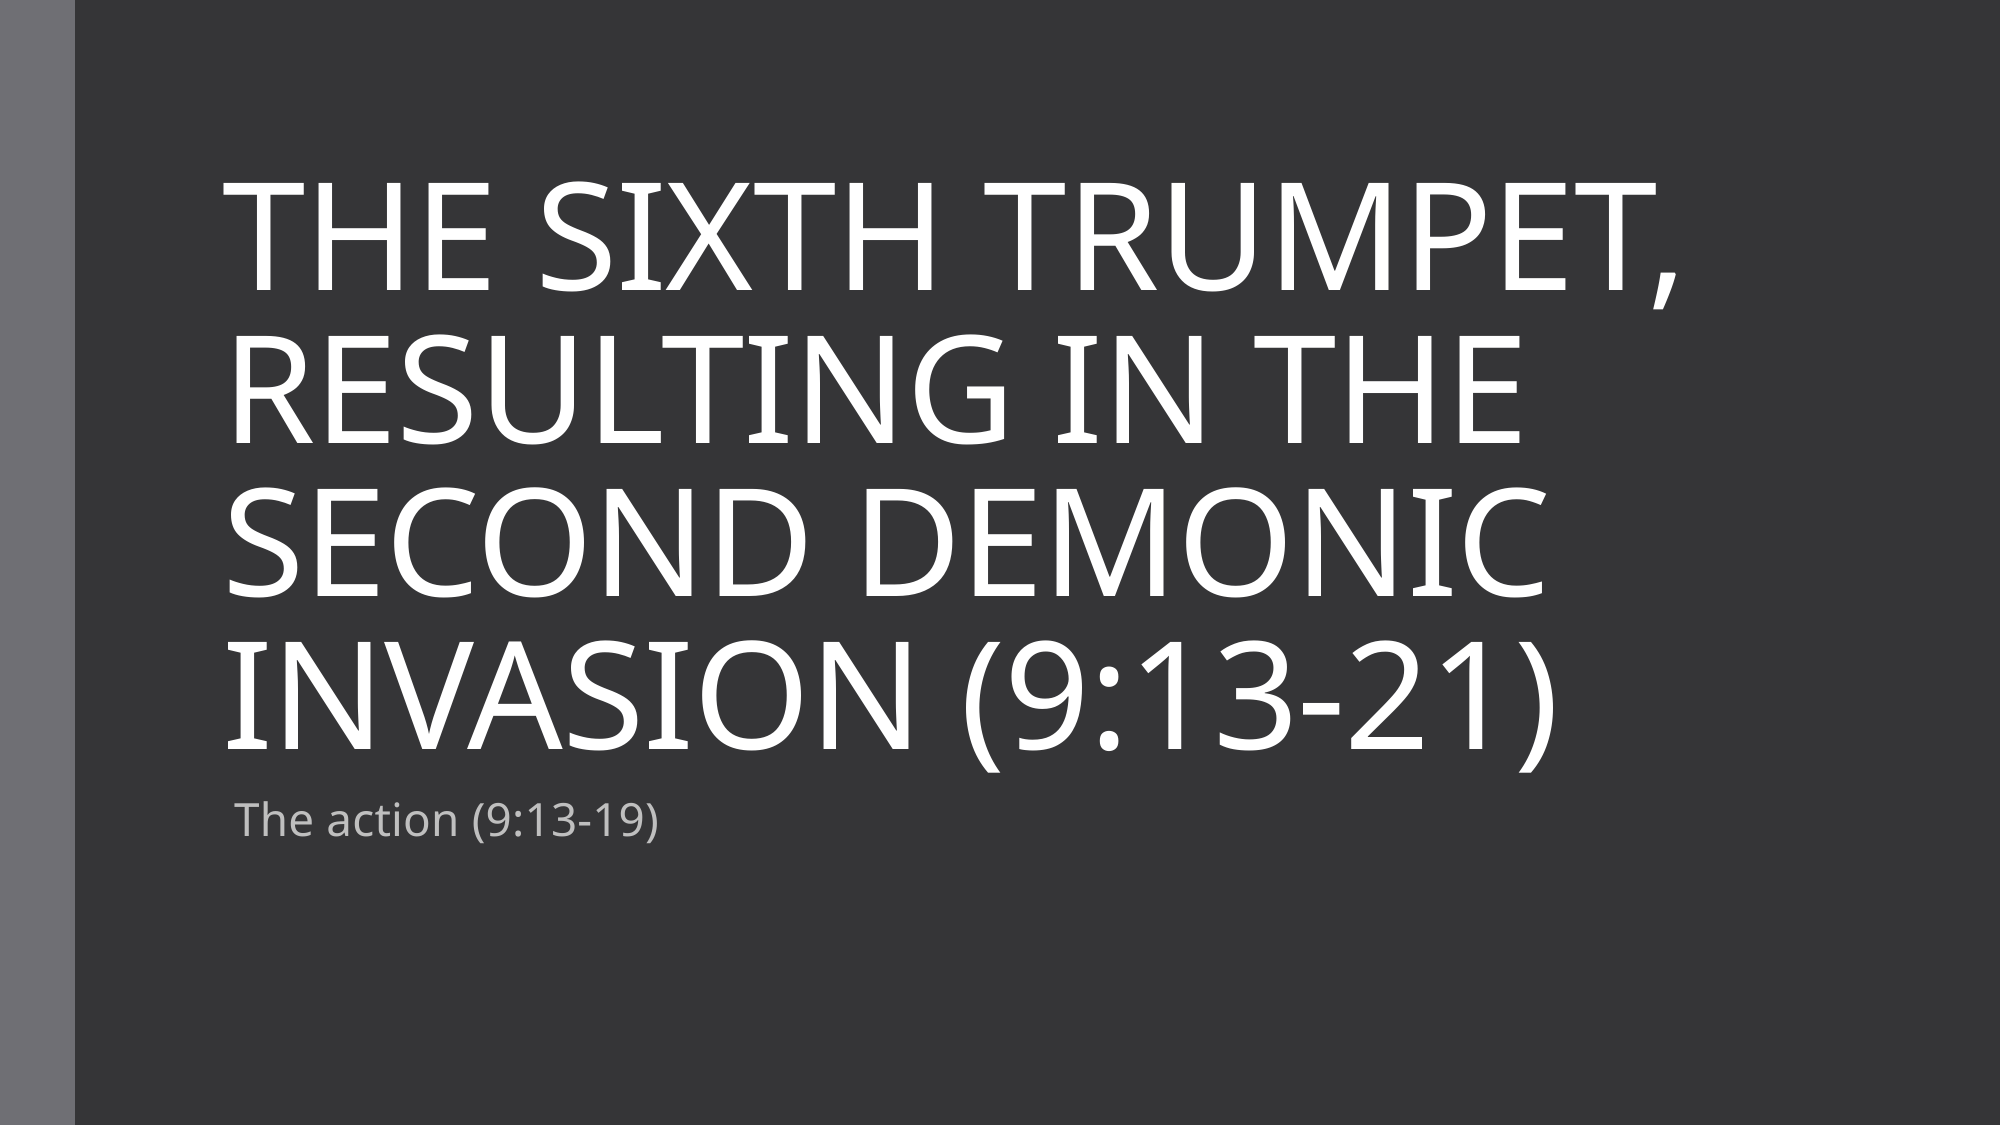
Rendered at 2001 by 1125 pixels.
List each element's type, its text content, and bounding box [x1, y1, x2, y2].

title THE SIXTH TRUMPET, RESULTING IN THE SECOND DEMONIC INVASION (9:13-21) [206, 124, 1752, 787]
subtitle The action (9:13-19) [206, 787, 1752, 1066]
